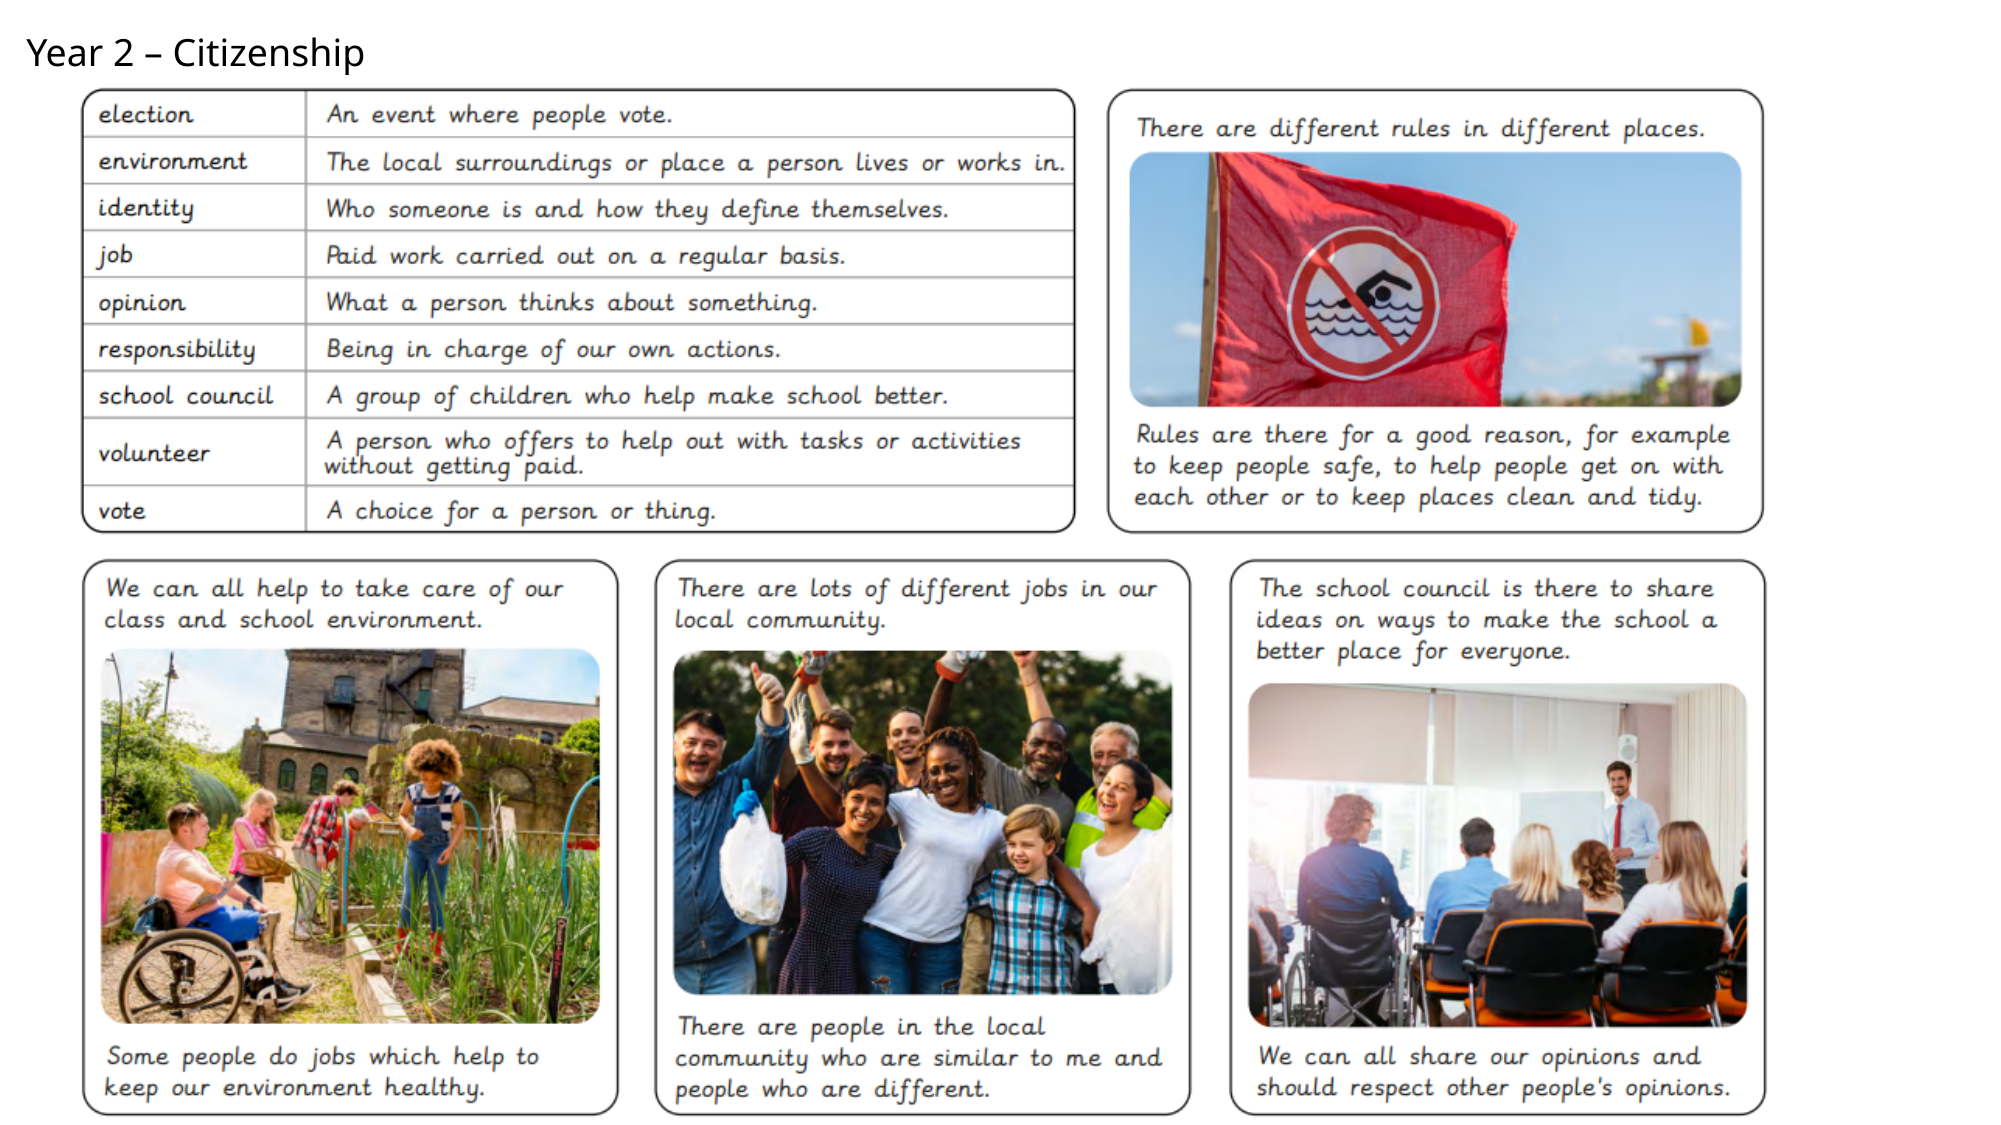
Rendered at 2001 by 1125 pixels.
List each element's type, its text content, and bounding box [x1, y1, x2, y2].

title Year 2 – Citizenship [11, 14, 689, 94]
picture [70, 79, 1775, 1125]
